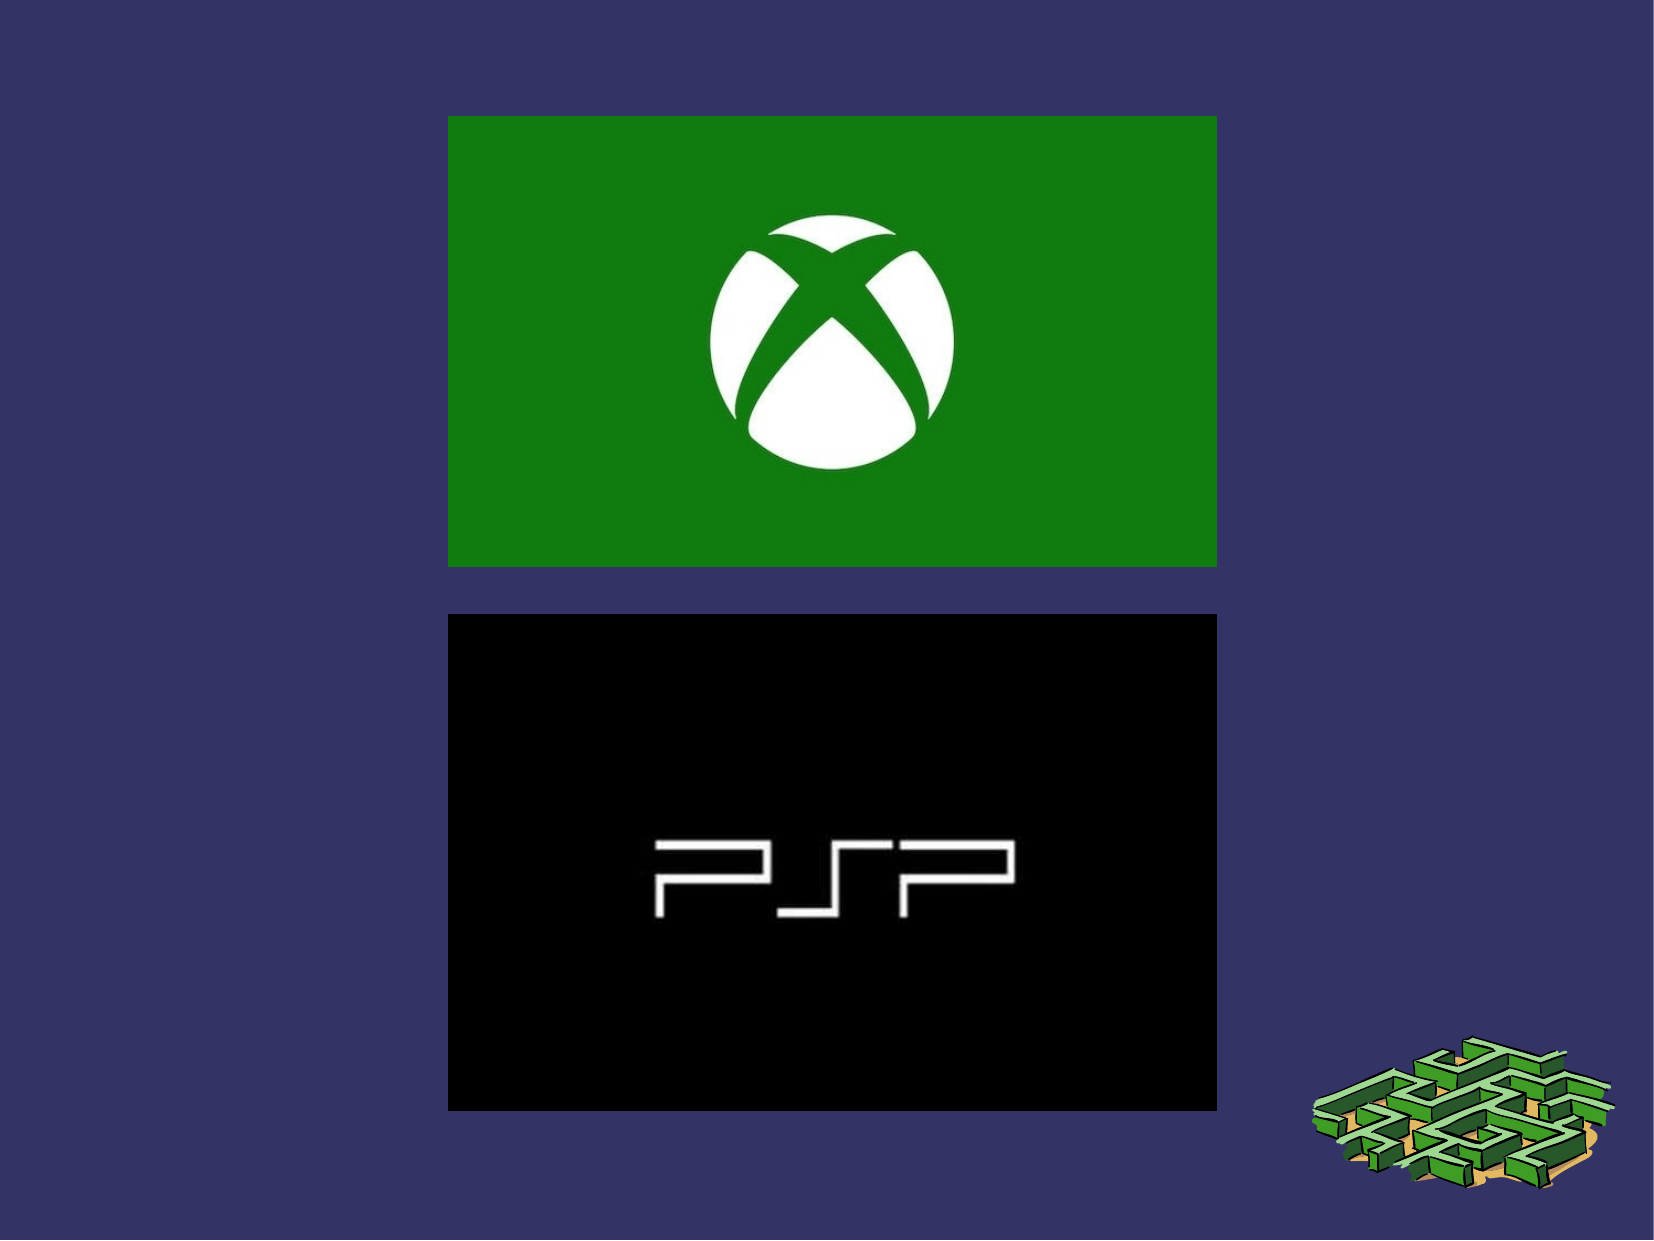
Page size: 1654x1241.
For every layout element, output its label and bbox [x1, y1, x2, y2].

picture [448, 116, 1217, 567]
picture [448, 614, 1217, 1111]
